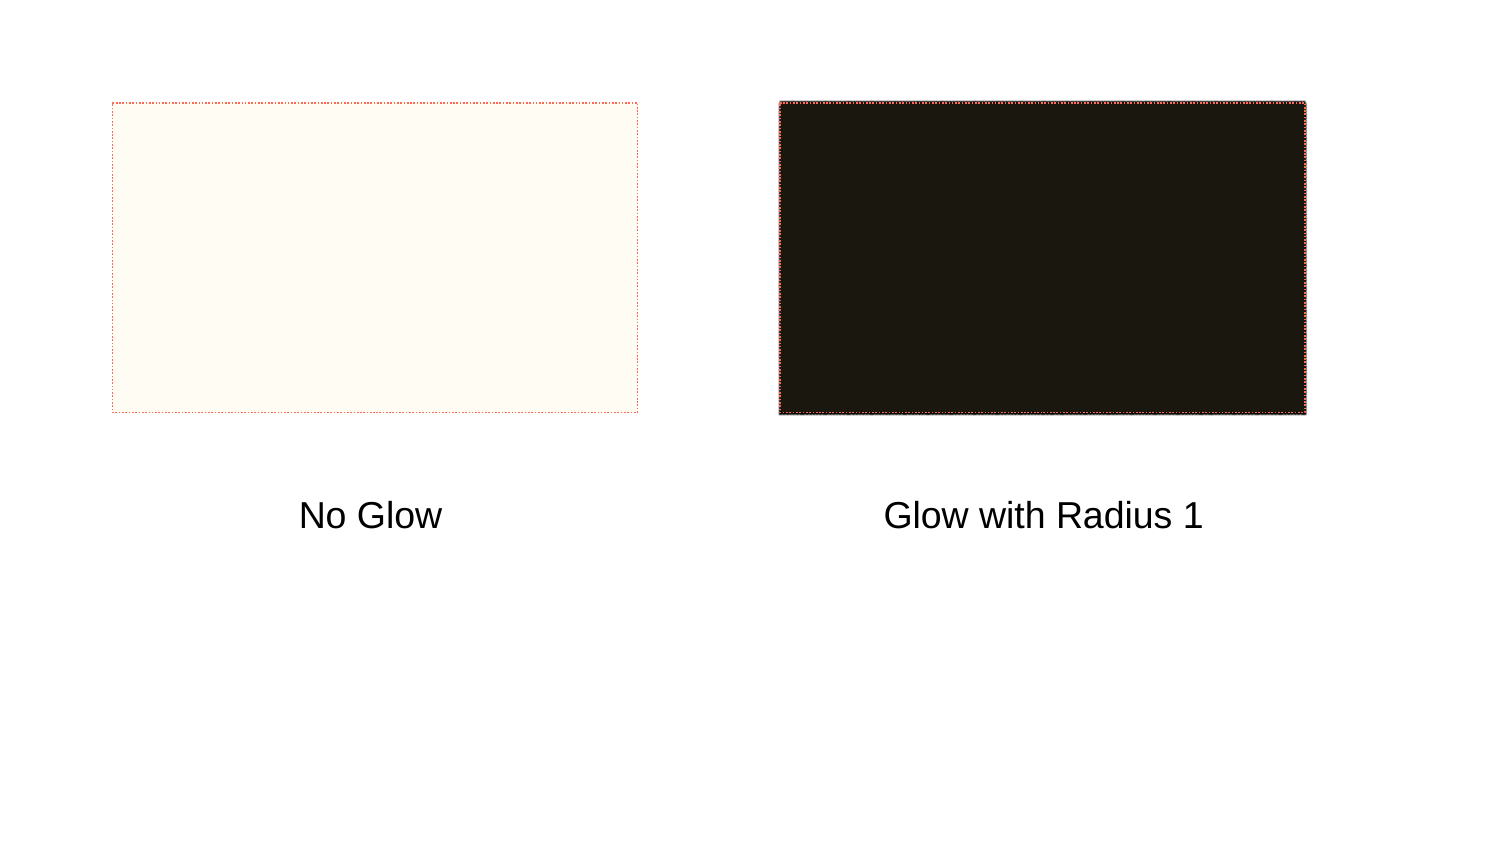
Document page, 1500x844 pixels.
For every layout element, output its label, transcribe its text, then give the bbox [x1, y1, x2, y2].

text_box [112, 102, 638, 413]
text_box Glow with Radius 1 [868, 487, 1220, 545]
text_box [779, 102, 1305, 413]
text_box No Glow [284, 487, 458, 545]
